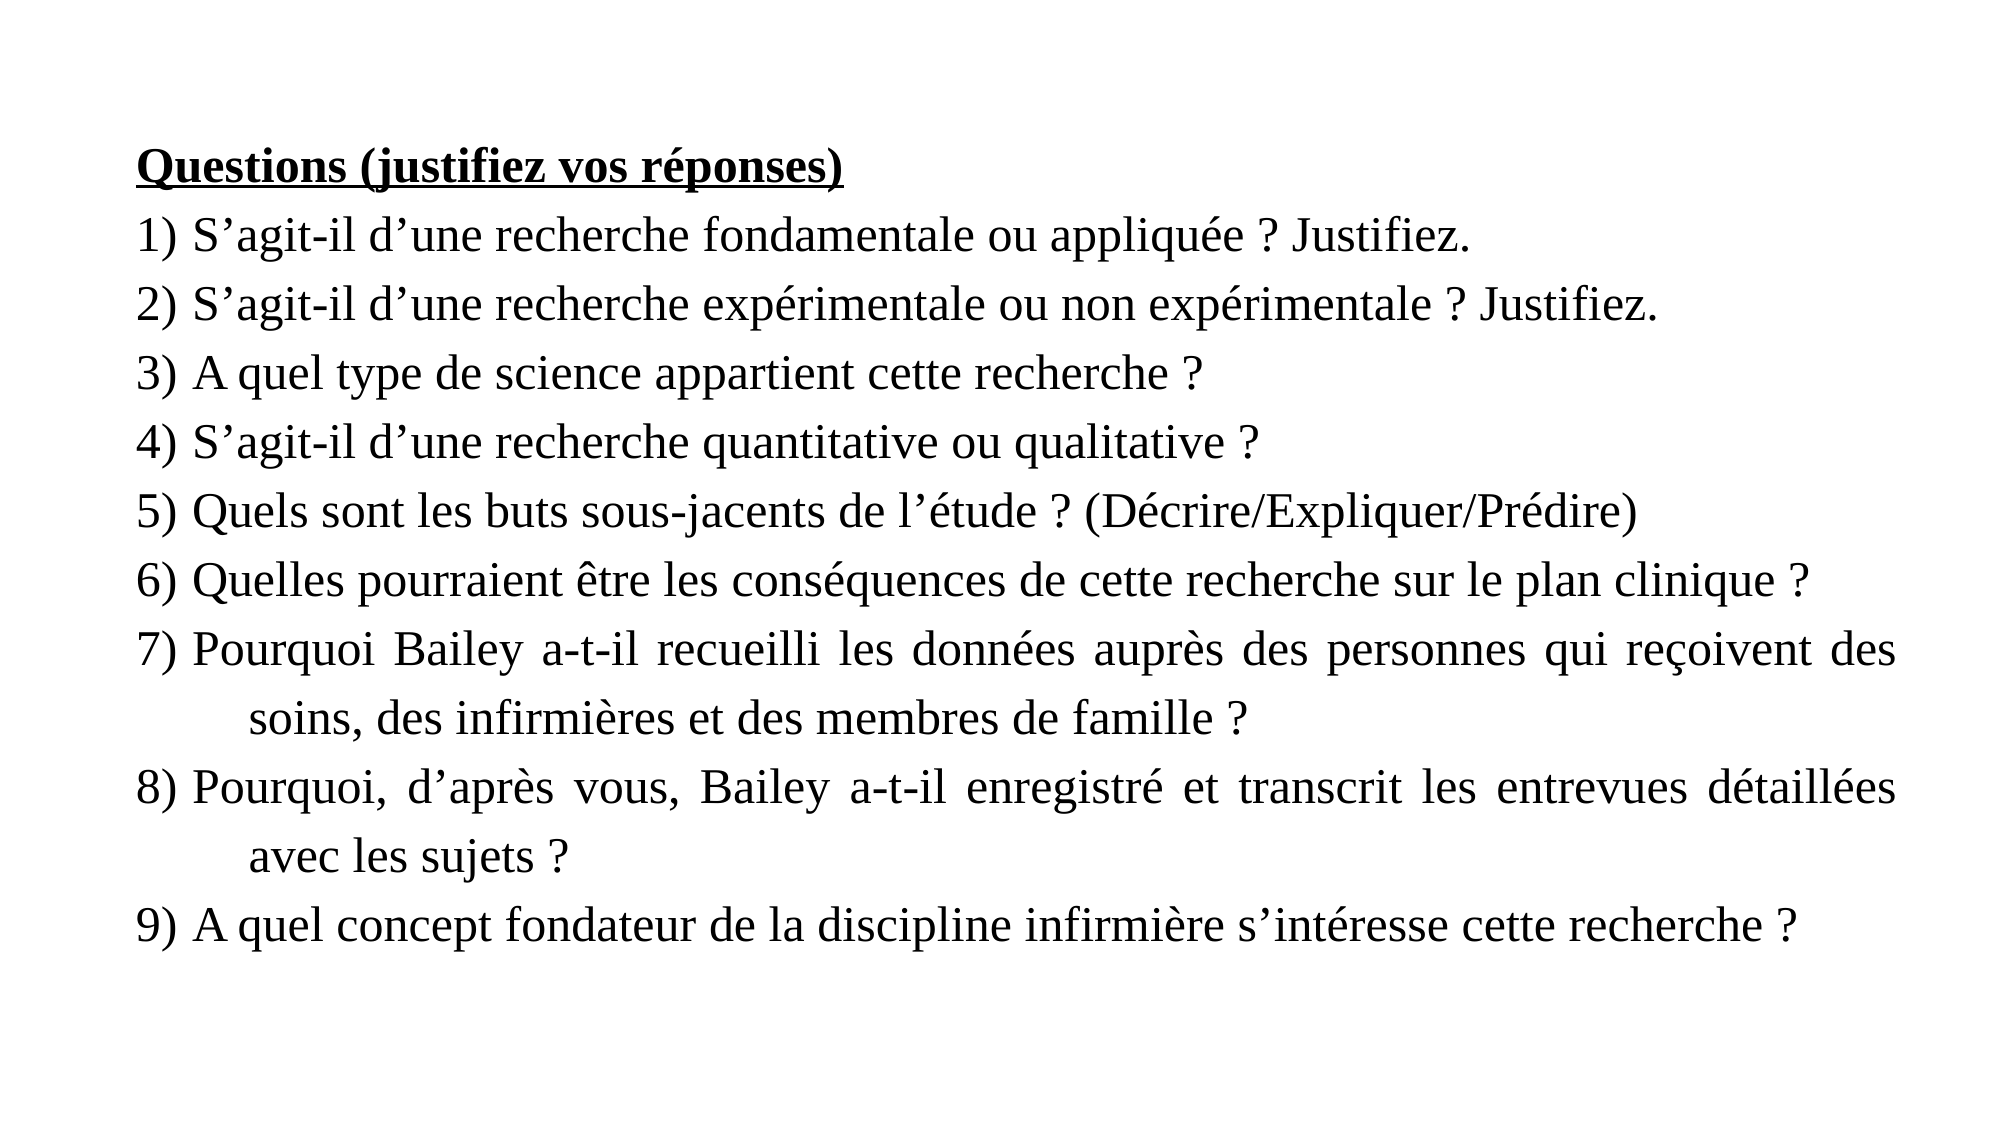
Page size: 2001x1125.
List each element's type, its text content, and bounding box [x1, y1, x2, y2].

text_box Questions (justifiez vos réponses) S’agit-il d’une recherche fondamentale ou appliquée ? Justifiez. S’agit-il d’une recherche expérimentale ou non expérimentale ? Justifiez. A quel type de science appartient cette recherche ? S’agit-il d’une recherche quantitative ou qualitative ? Quels sont les buts sous-jacents de l’étude ? (Décrire/Expliquer/Prédire) Quelles pourraient être les conséquences de cette recherche sur le plan clinique ? Pourquoi Bailey a-t-il recueilli les données auprès des personnes qui reçoivent des soins, des infirmières et des membres de famille ? Pourquoi, d’après vous, Bailey a-t-il enregistré et transcrit les entrevues détaillées avec les sujets ? A quel concept fondateur de la discipline infirmière s’intéresse cette recherche ? [121, 116, 1914, 959]
